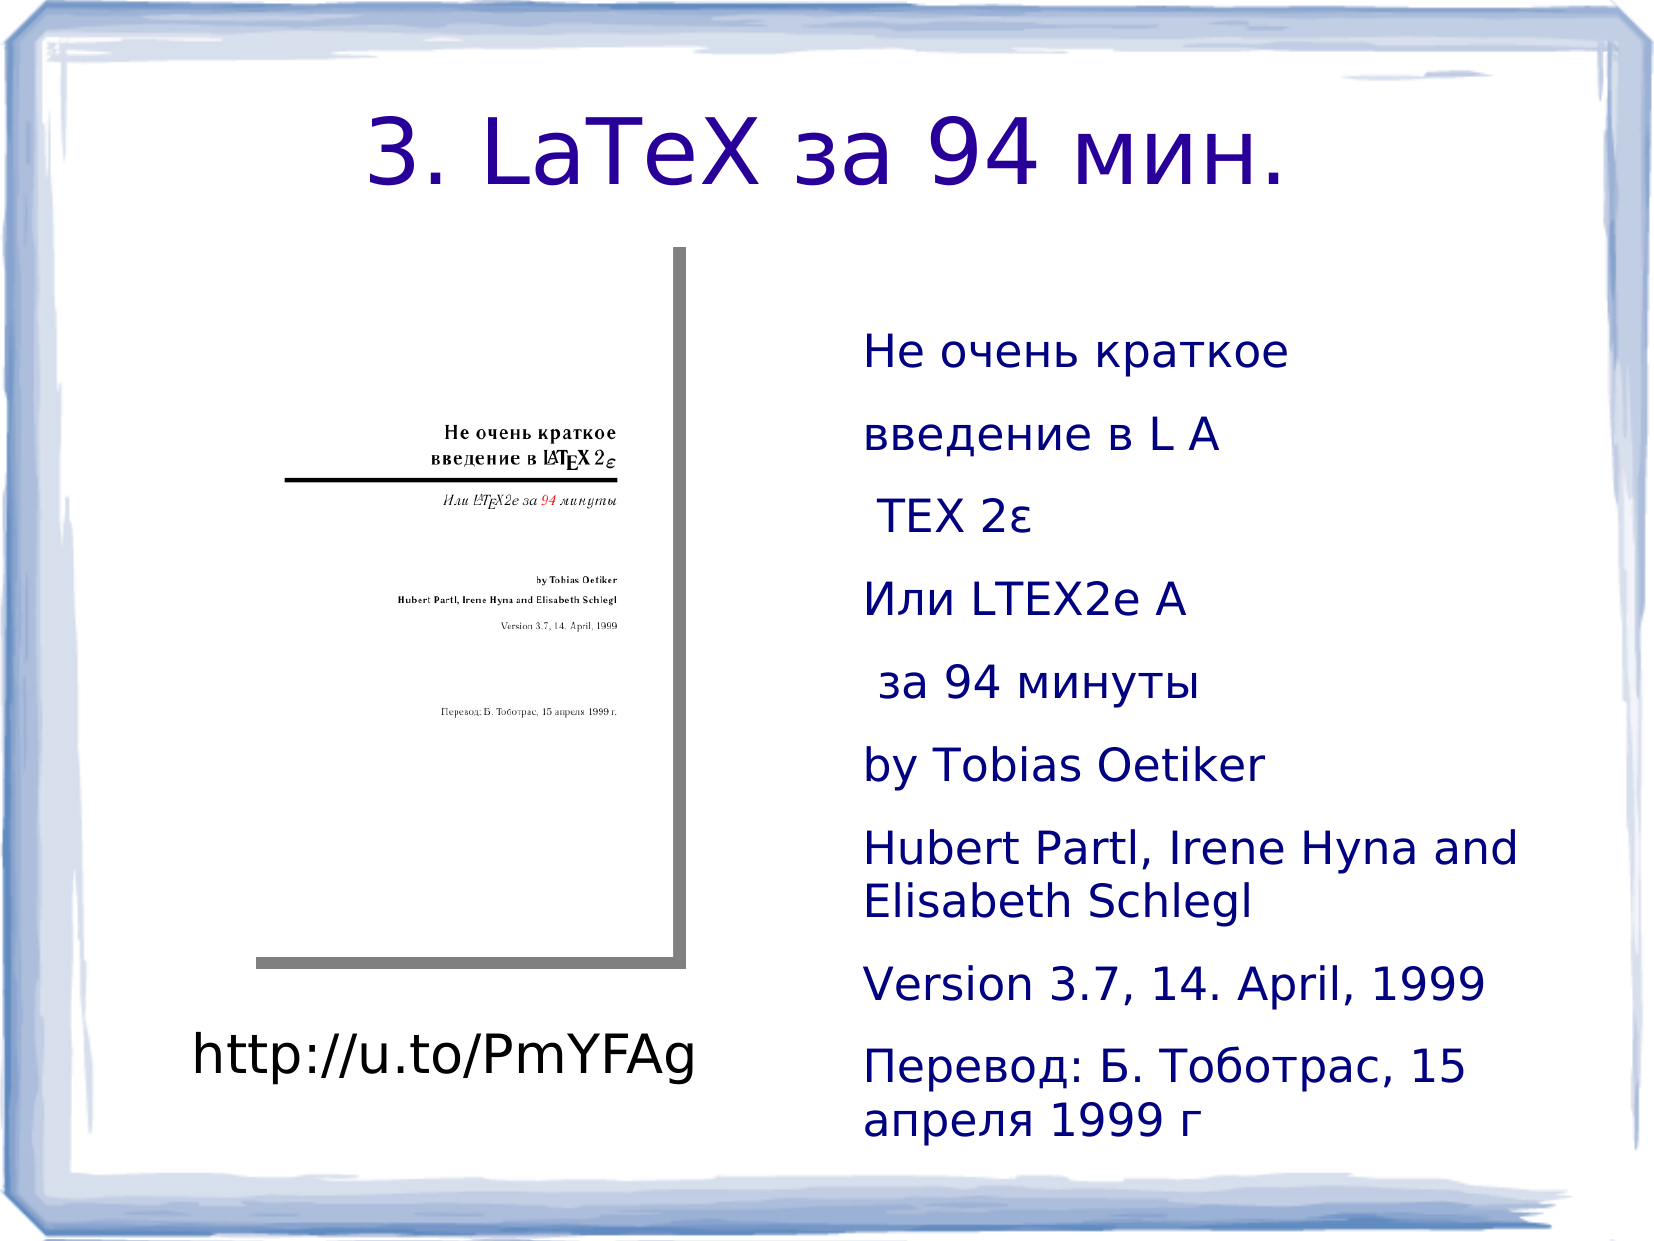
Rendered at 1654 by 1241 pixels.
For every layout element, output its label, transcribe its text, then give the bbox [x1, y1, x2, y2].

list Не очень краткое введение в L A TEX 2ε Или LTEX2e A за 94 минуты by Tobias Oetiker Hubert Partl, Irene Hyna and Elisabeth Schlegl Version 3.7, 14. April, 1999 Перевод: Б. Тоботрас, 15 апреля 1999 г [862, 324, 1572, 1148]
picture [0, 0, 1654, 1241]
text_box http://u.to/PmYFAg [177, 1015, 715, 1094]
title 3. LaTeX за 94 мин. [82, 49, 1571, 257]
